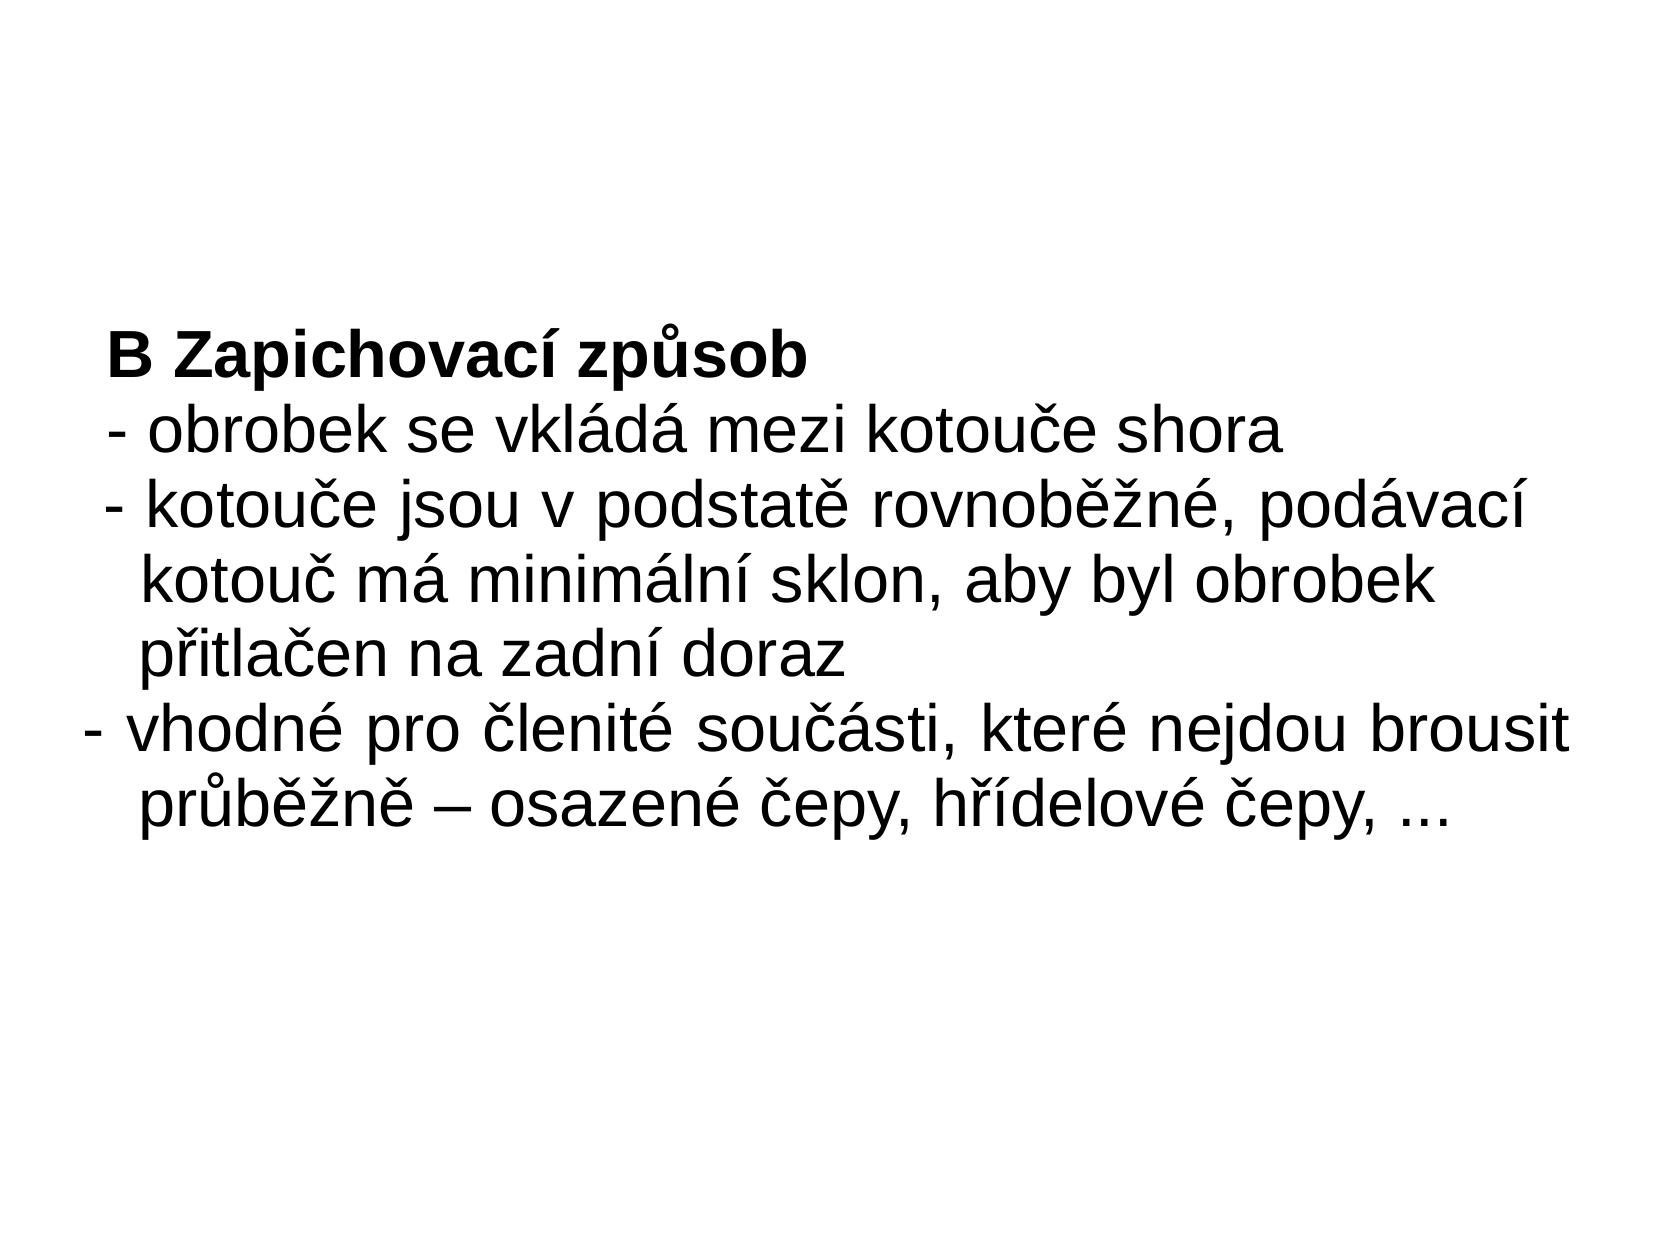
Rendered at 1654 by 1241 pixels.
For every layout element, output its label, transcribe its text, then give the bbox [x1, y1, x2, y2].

subtitle B Zapichovací způsob - obrobek se vkládá mezi kotouče shora - kotouče jsou v podstatě rovnoběžné, podávací kotouč má minimální sklon, aby byl obrobek přitlačen na zadní doraz - vhodné pro členité součásti, které nejdou brousit průběžně – osazené čepy, hřídelové čepy, ... [82, 56, 1571, 1102]
